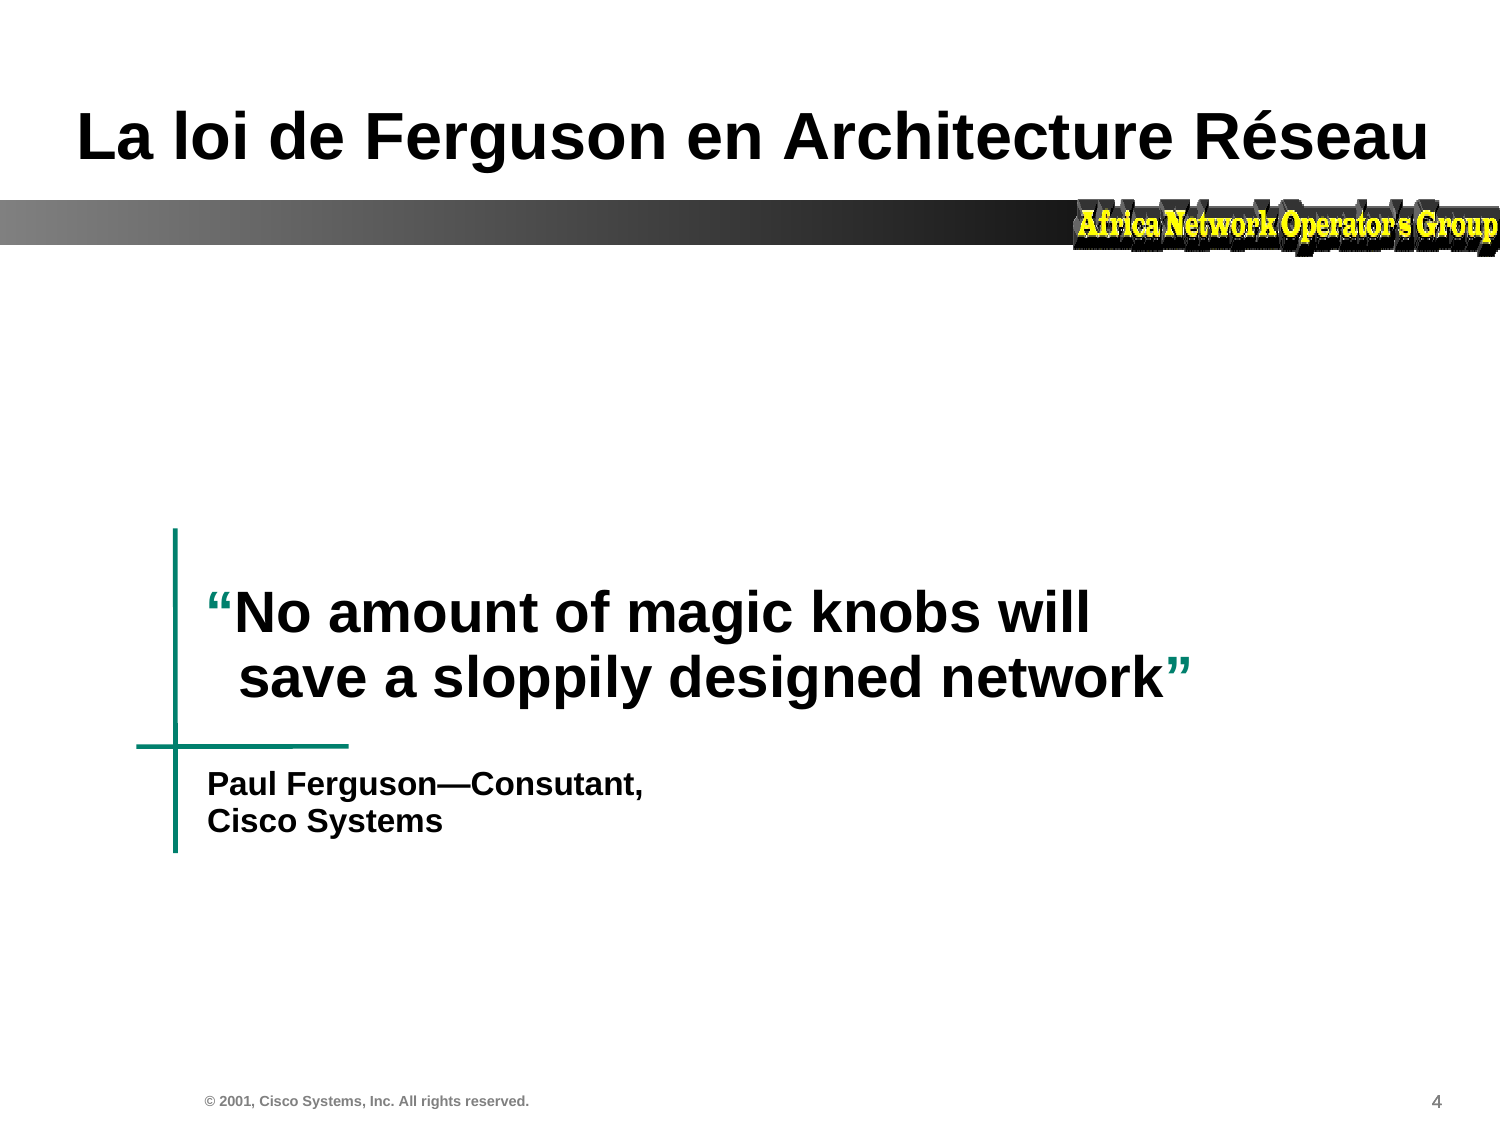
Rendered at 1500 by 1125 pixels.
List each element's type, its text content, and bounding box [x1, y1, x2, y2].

title La loi de Ferguson en Architecture Réseau [62, 41, 1456, 180]
text_box Paul Ferguson—Consutant, Cisco Systems [195, 760, 1049, 847]
text_box “No amount of magic knobs will save a sloppily designed network” [167, 487, 1233, 804]
picture [1070, 180, 1500, 275]
